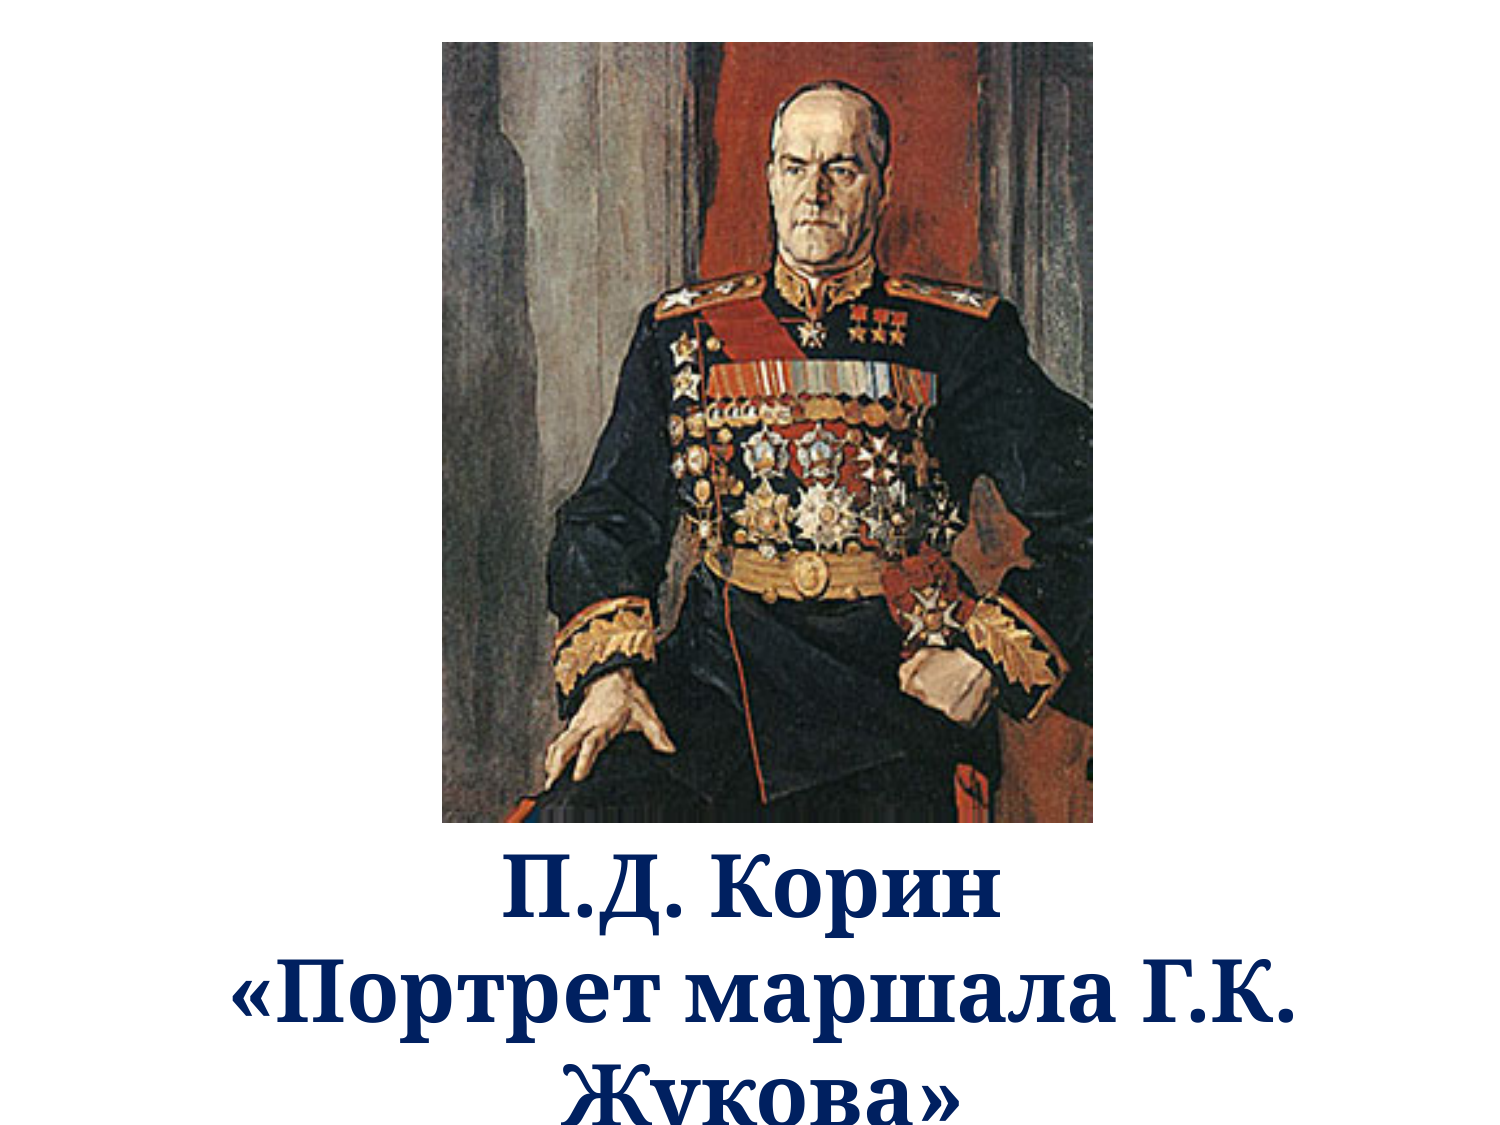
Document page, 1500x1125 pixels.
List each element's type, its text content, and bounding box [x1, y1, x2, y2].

title П.Д. Корин «Портрет маршала Г.К. Жукова» [88, 822, 1439, 1010]
picture [442, 42, 1093, 823]
